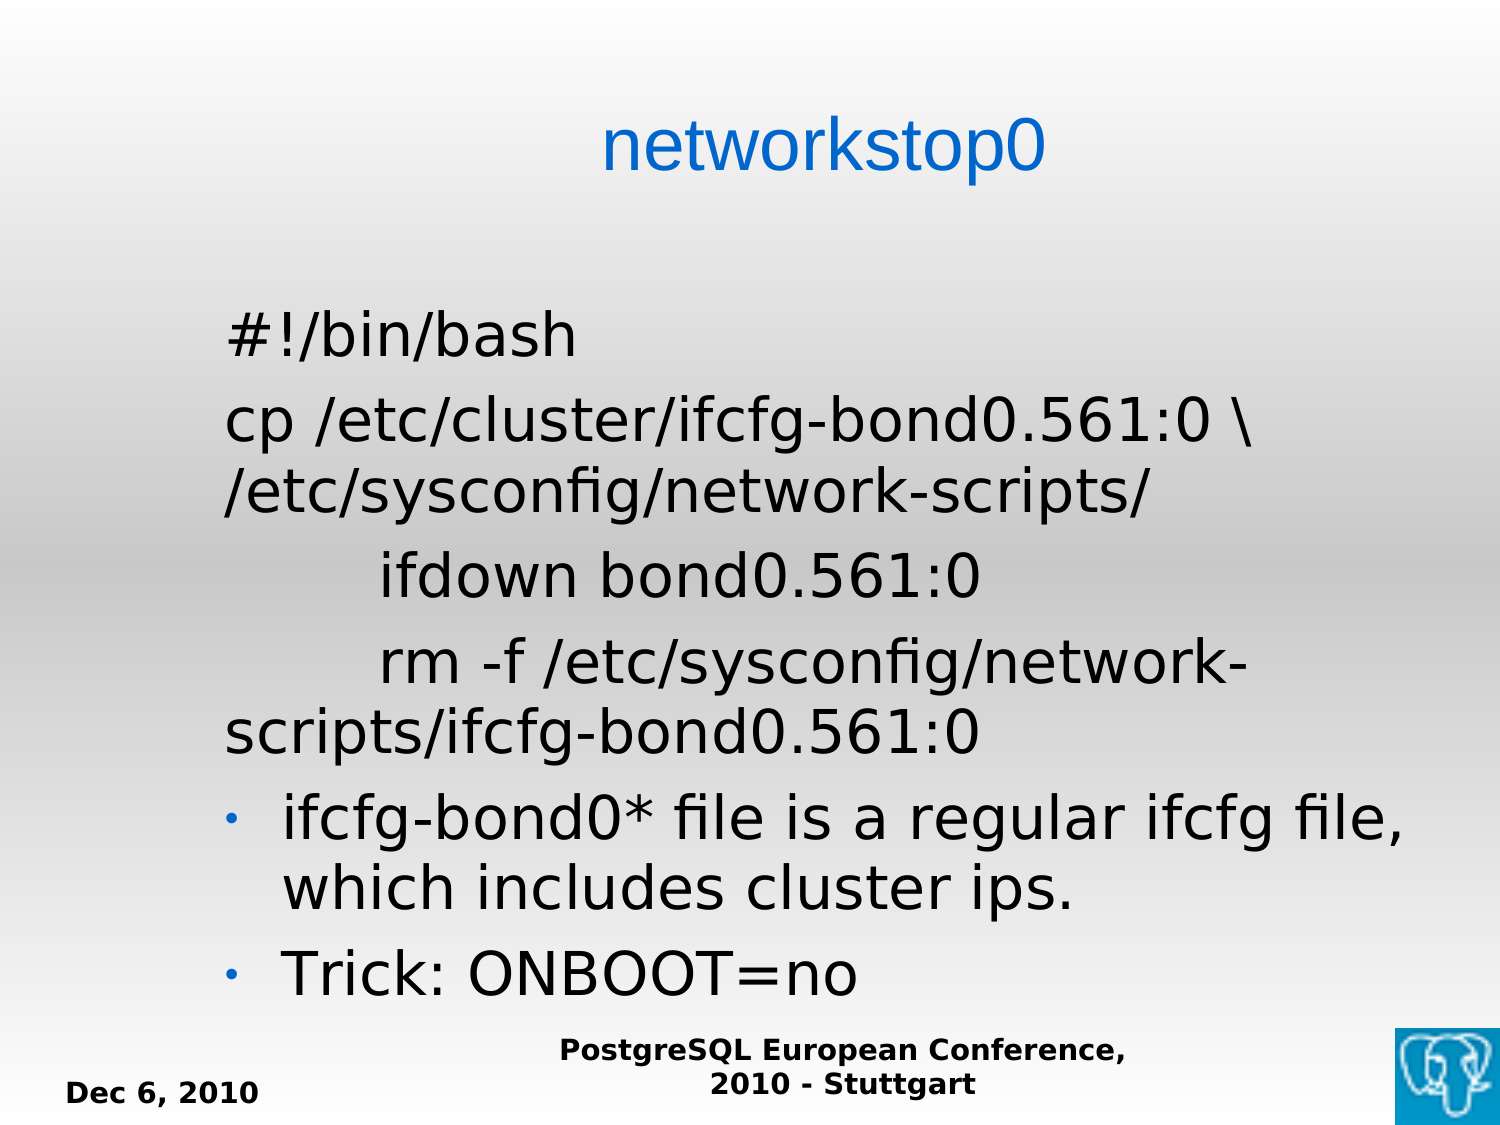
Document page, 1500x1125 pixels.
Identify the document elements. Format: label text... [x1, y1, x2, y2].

title networkstop0 [224, 49, 1425, 238]
picture [1425, 1033, 1492, 1118]
list #!/bin/bash cp /etc/cluster/ifcfg-bond0.561:0 \ /etc/sysconfig/network-scripts/ ifdown bond0.561:0 rm -f /etc/sysconfig/network-scripts/ifcfg-bond0.561:0 ifcfg-bond0* file is a regular ifcfg file, which includes cluster ips. Trick: ONBOOT=no [224, 299, 1425, 1096]
